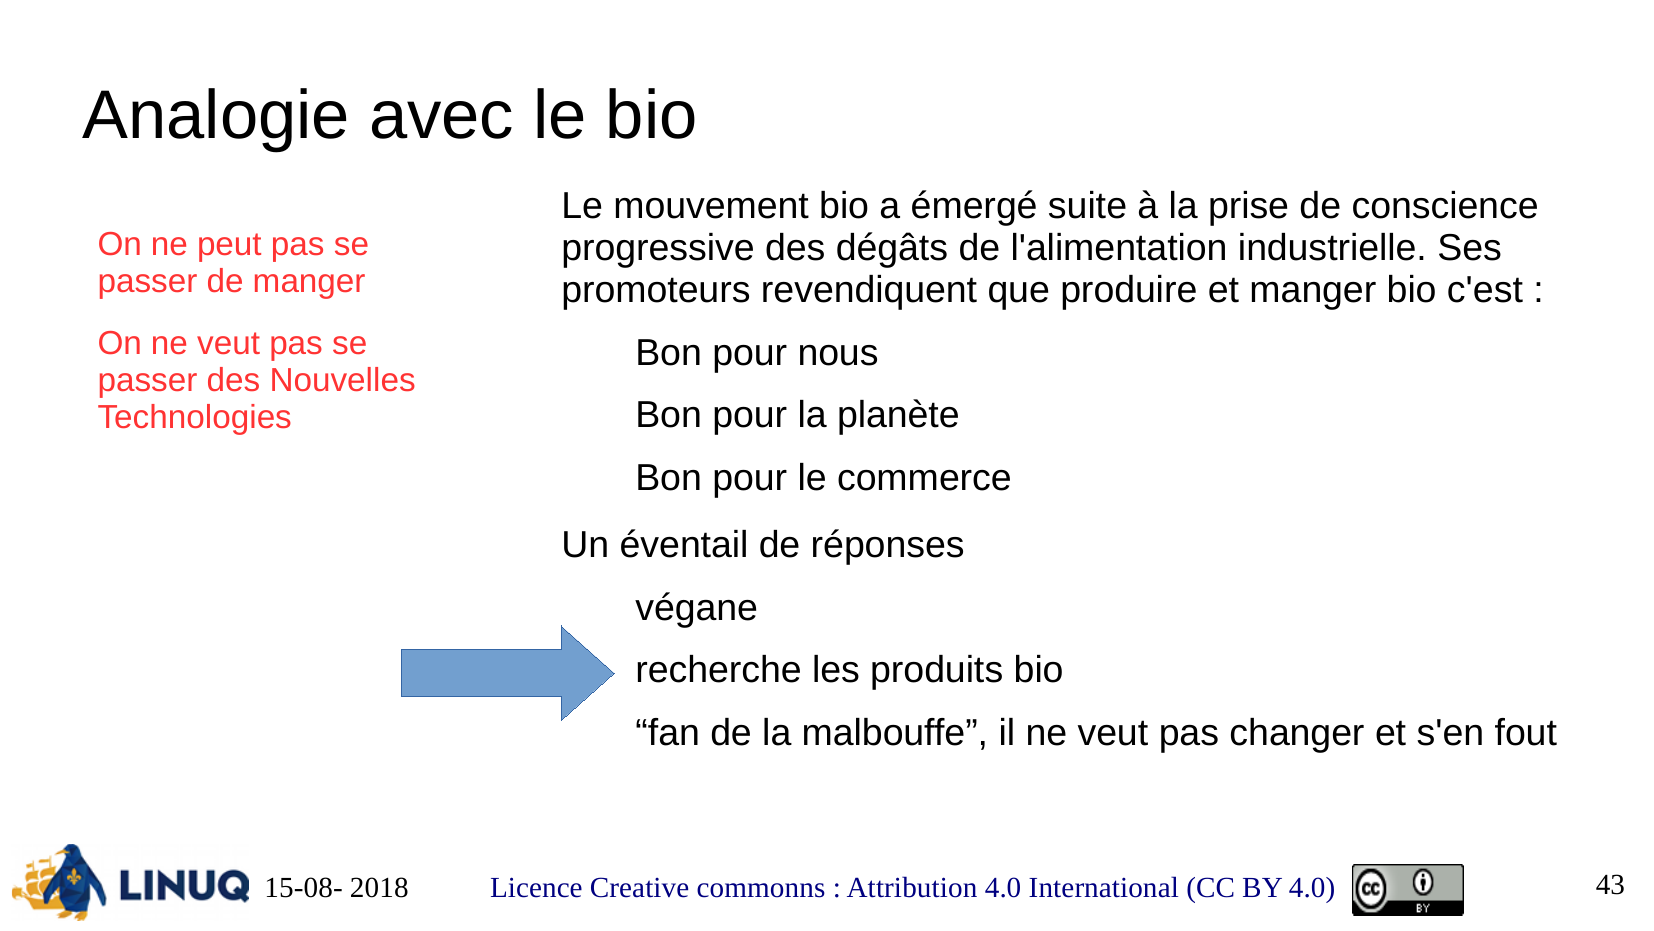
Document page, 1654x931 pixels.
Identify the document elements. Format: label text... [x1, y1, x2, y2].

text_box [401, 625, 615, 721]
picture [11, 844, 249, 921]
text_box On ne peut pas se passer de manger On ne veut pas se passer des Nouvelles Technologies [82, 218, 449, 449]
title Analogie avec le bio [82, 37, 1571, 193]
text_box Le mouvement bio a émergé suite à la prise de conscience progressive des dégâts de l'alimentation industrielle. Ses promoteurs revendiquent que produire et manger bio c'est : Bon pour nous Bon pour la planète Bon pour le commerce Un éventail de réponses végane recherche les produits bio “fan de la malbouffe”, il ne veut pas changer et s'en fout [546, 177, 1595, 931]
